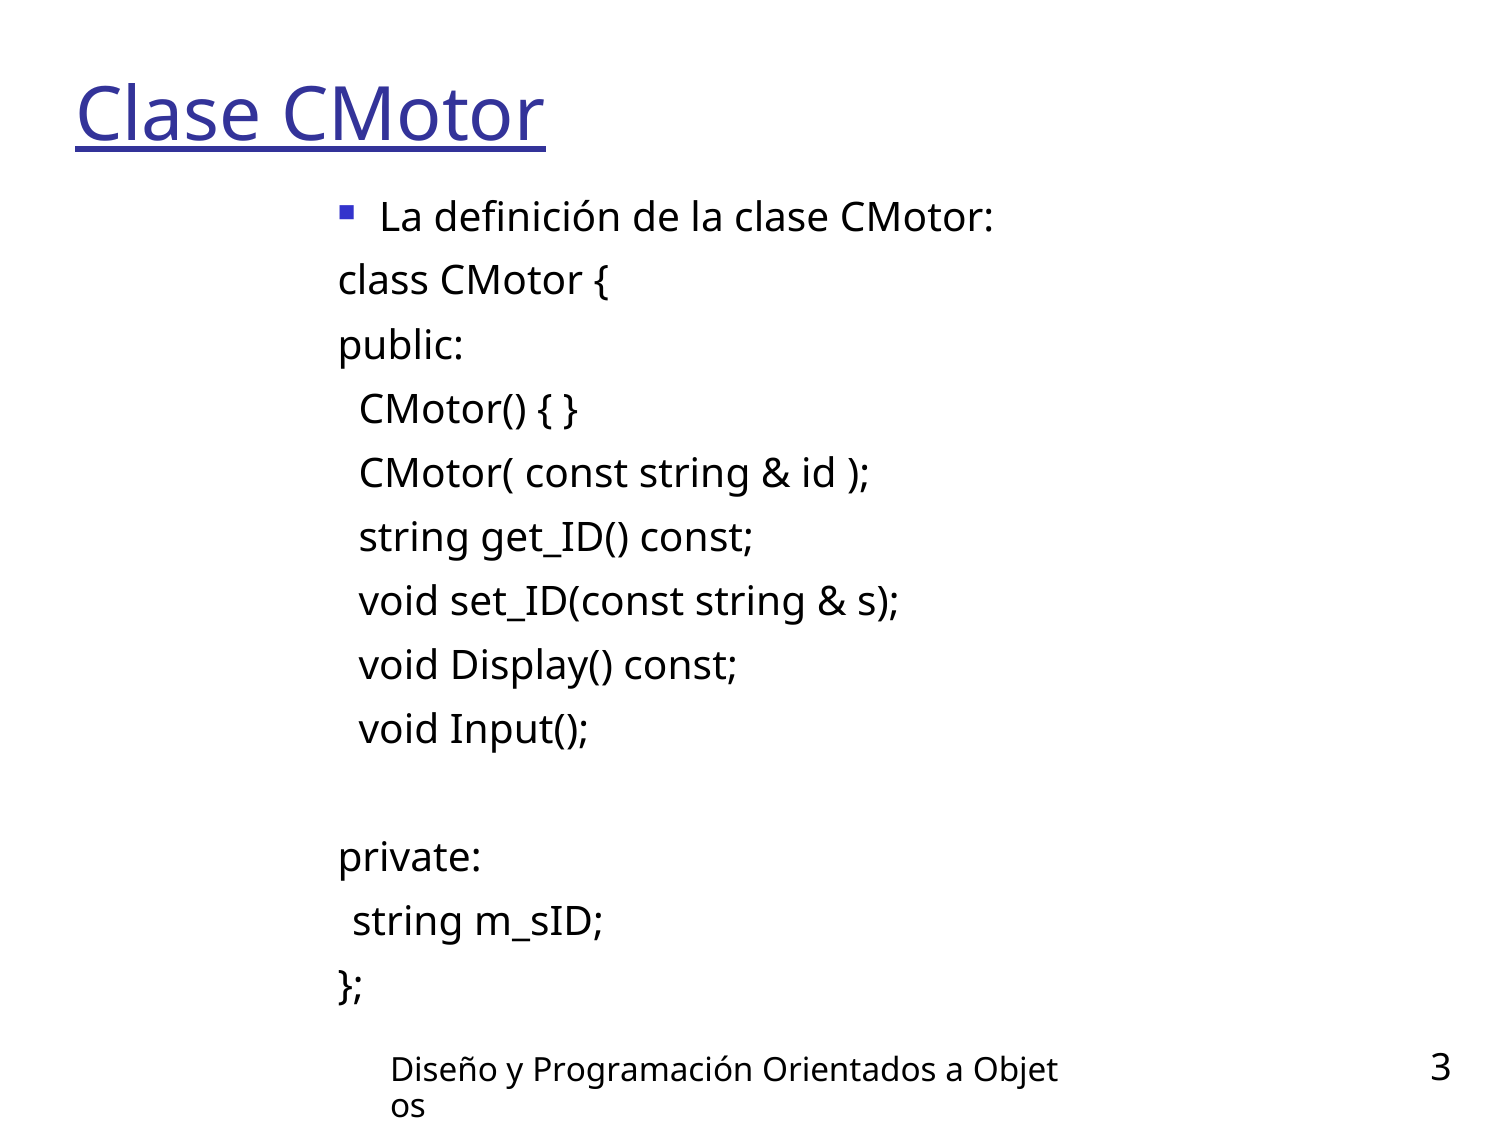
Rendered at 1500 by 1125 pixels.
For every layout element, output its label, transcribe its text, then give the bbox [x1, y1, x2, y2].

list La definición de la clase CMotor: class CMotor { public: CMotor() { } CMotor( const string & id ); string get_ID() const; void set_ID(const string & s); void Display() const; void Input(); private: string m_sID; }; [337, 187, 1462, 1013]
title Clase CMotor [75, 25, 1466, 188]
